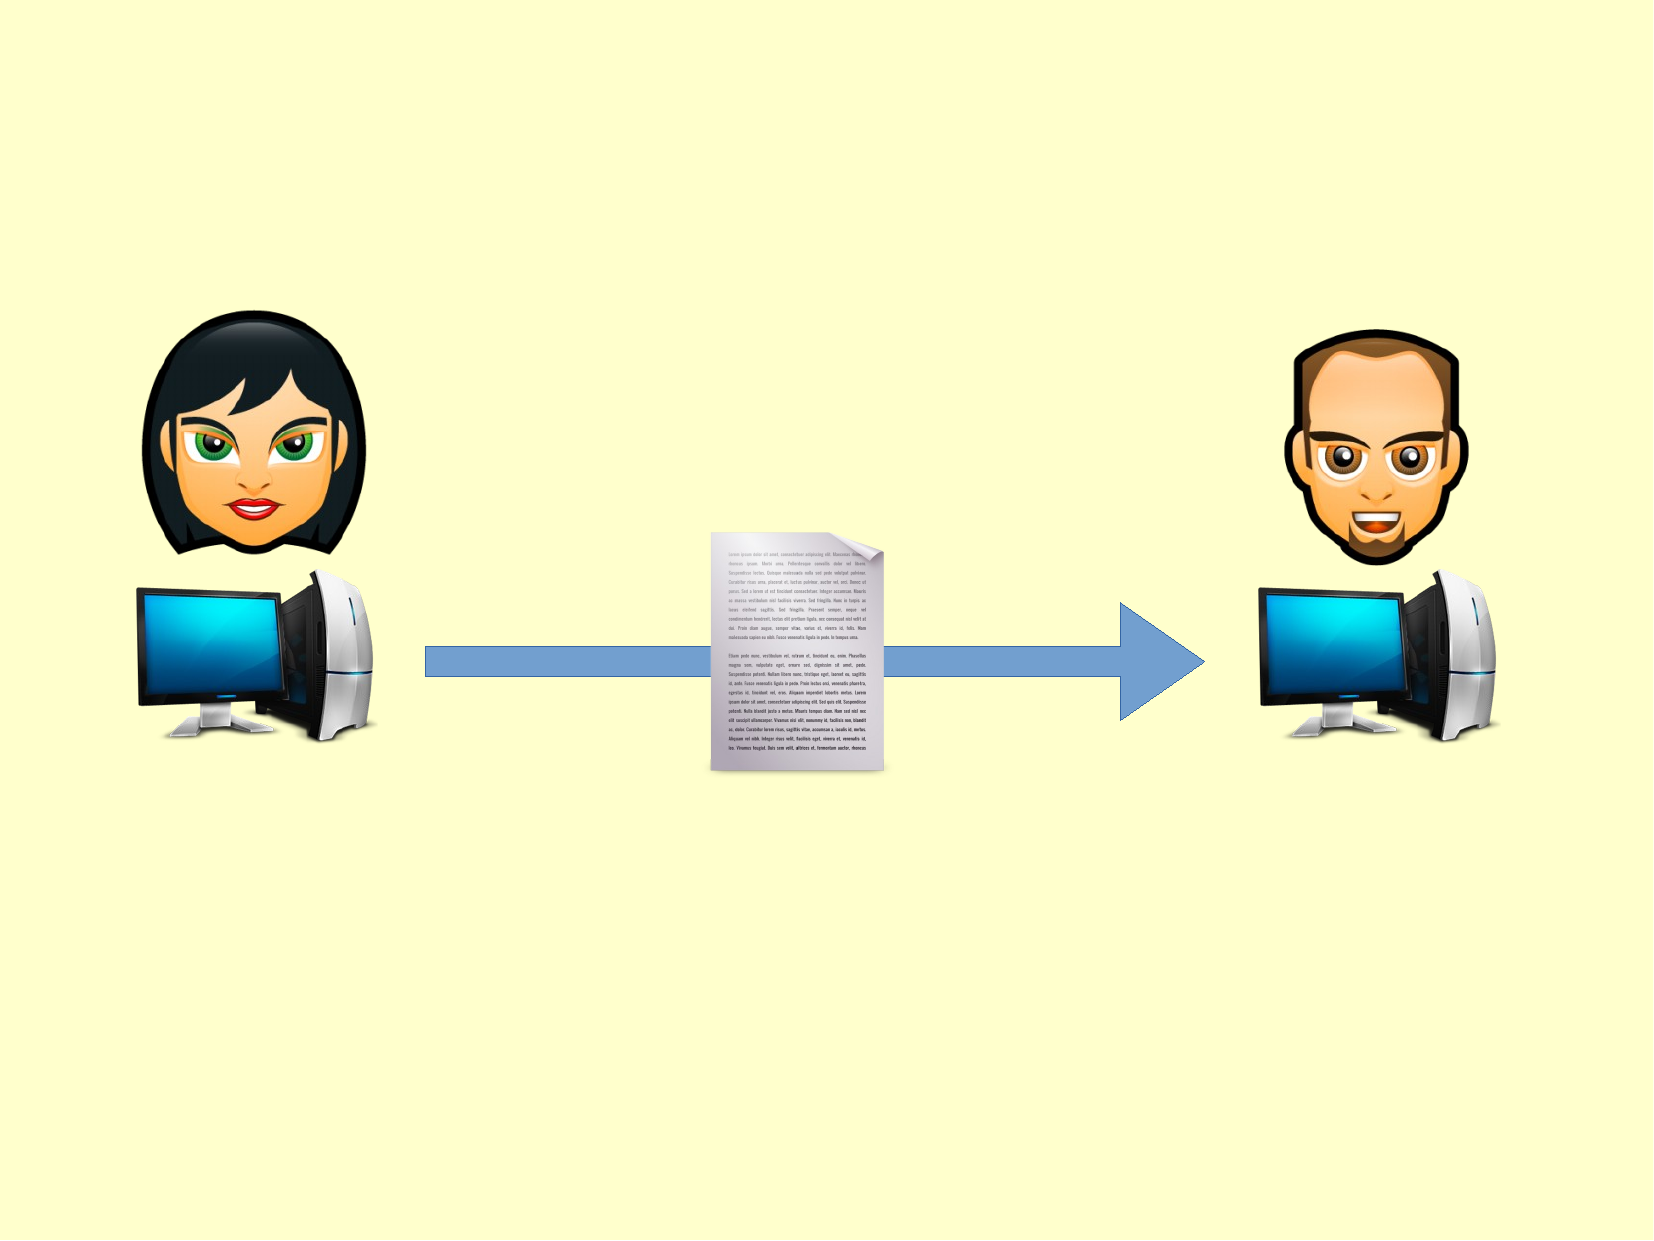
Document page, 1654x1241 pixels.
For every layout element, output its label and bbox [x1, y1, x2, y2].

text_box [922, 602, 1205, 721]
picture [1251, 318, 1501, 778]
text_box [425, 646, 673, 677]
picture [129, 308, 378, 778]
picture [673, 531, 922, 778]
